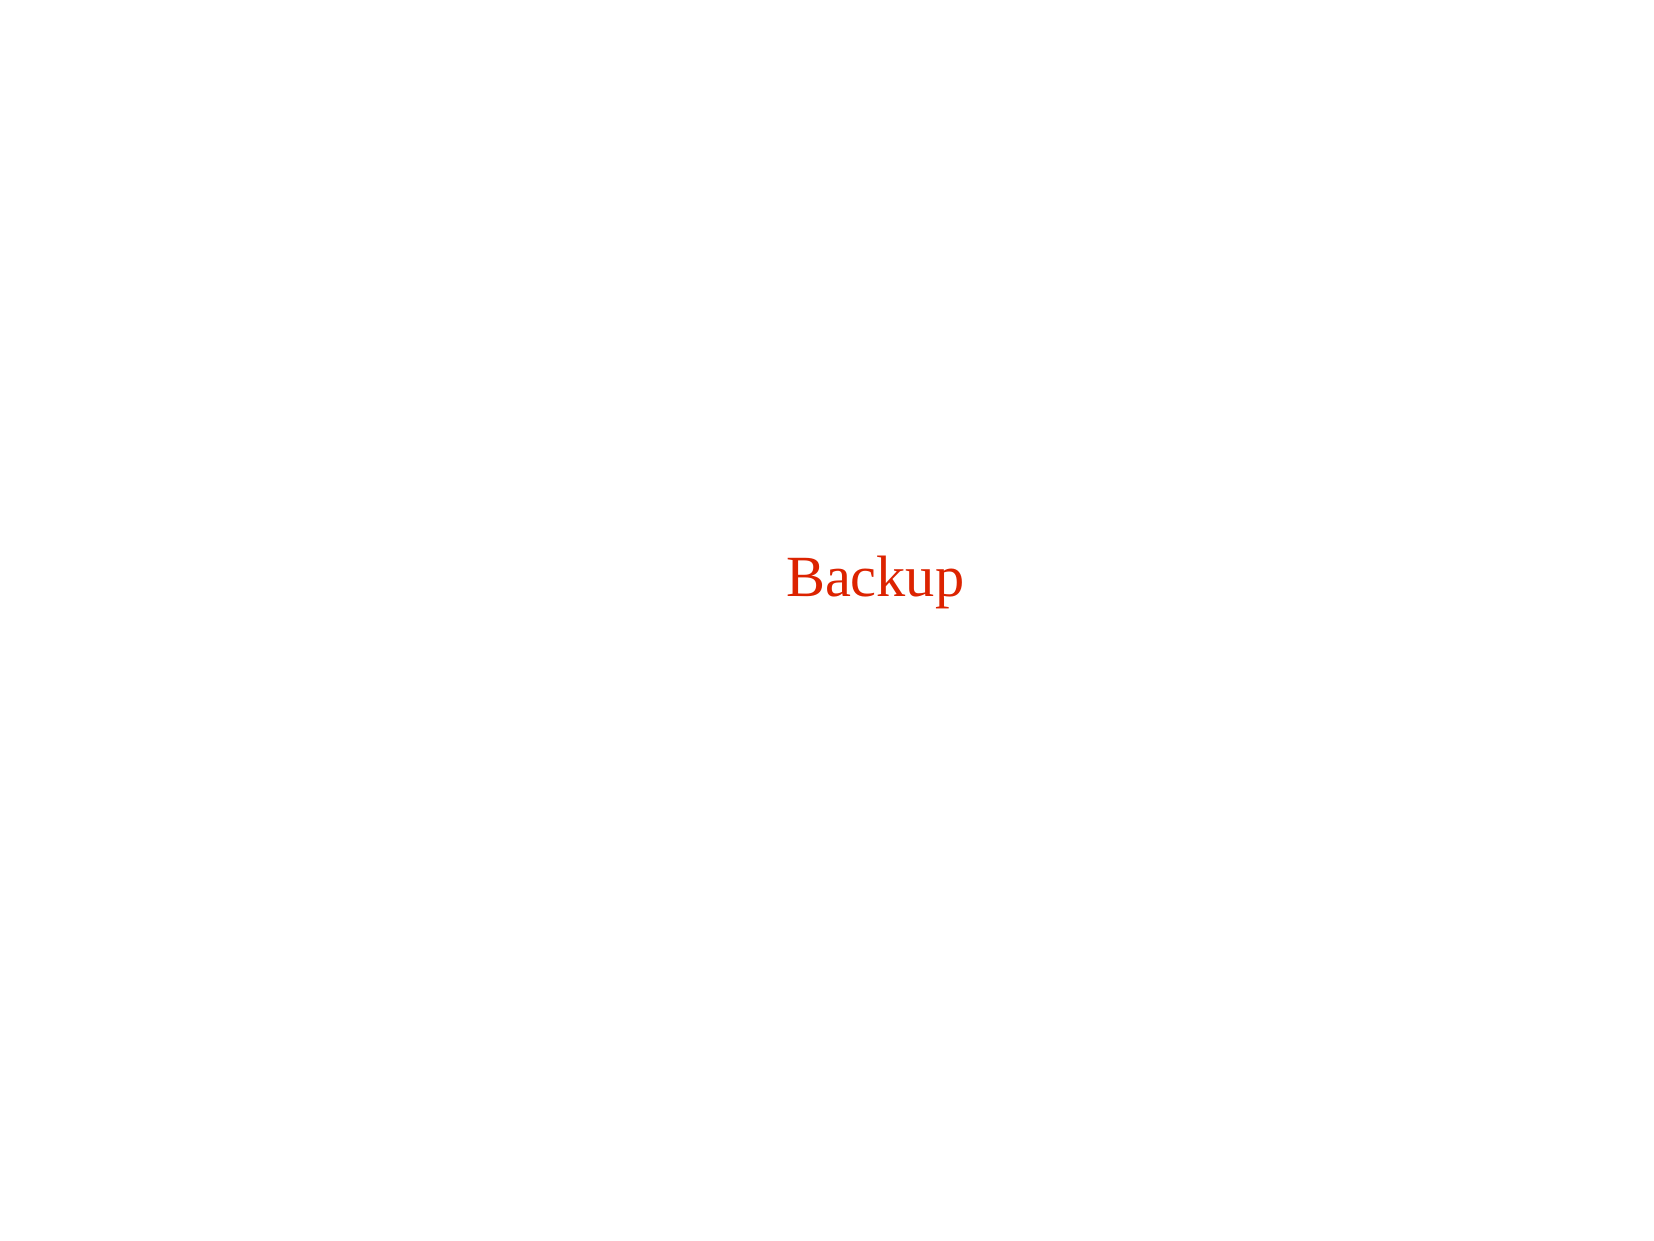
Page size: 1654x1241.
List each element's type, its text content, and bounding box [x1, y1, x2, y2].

title Backup [176, 523, 1589, 631]
